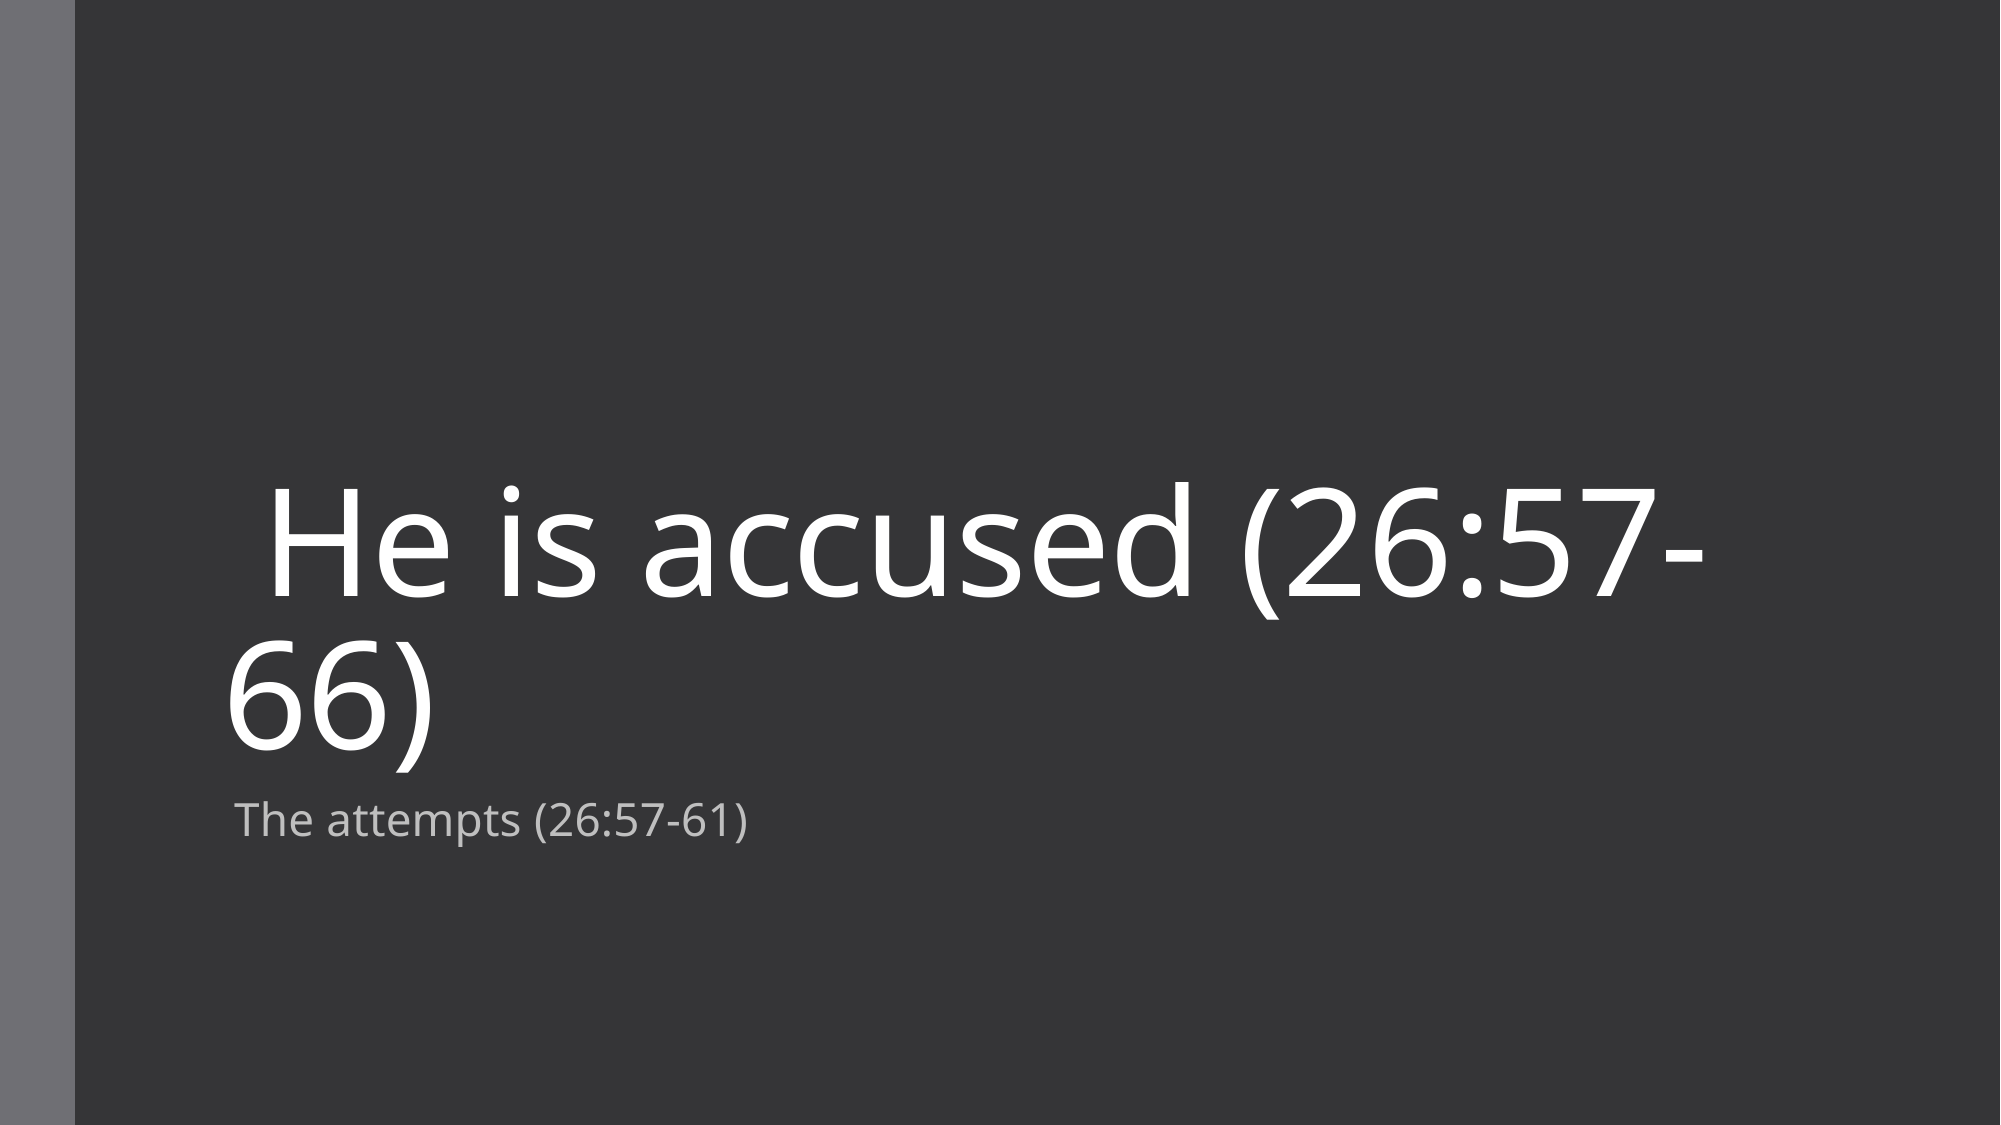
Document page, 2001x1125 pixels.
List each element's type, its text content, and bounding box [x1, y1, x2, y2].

subtitle The attempts (26:57-61) [206, 787, 1752, 1066]
title He is accused (26:57-66) [206, 124, 1752, 787]
